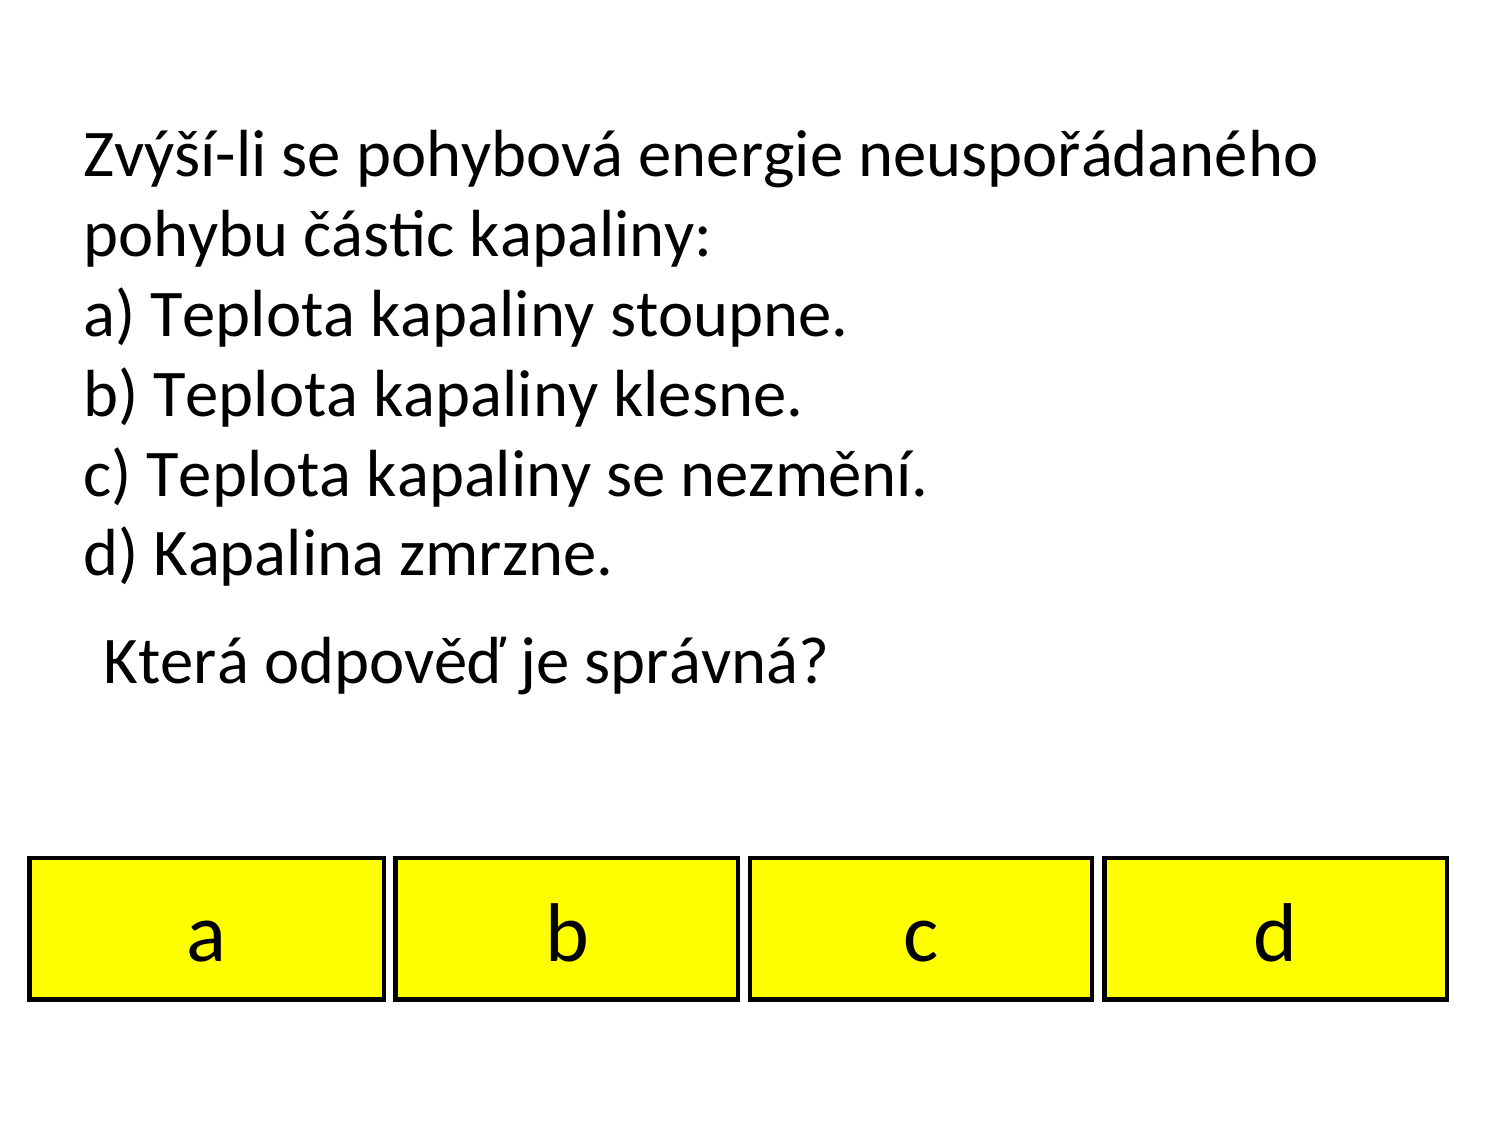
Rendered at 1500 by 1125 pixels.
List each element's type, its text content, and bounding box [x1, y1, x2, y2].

text_box d [1104, 857, 1447, 1000]
text_box Zvýší-li se pohybová energie neuspořádaného pohybu částic kapaliny: a) Teplota kapaliny stoupne. b) Teplota kapaliny klesne. c) Teplota kapaliny se nezmění. d) Kapalina zmrzne. [68, 101, 1335, 597]
text_box c [749, 857, 1093, 1000]
text_box Která odpověď je správná? [88, 609, 845, 706]
text_box a [29, 857, 384, 1000]
text_box b [395, 857, 739, 1000]
